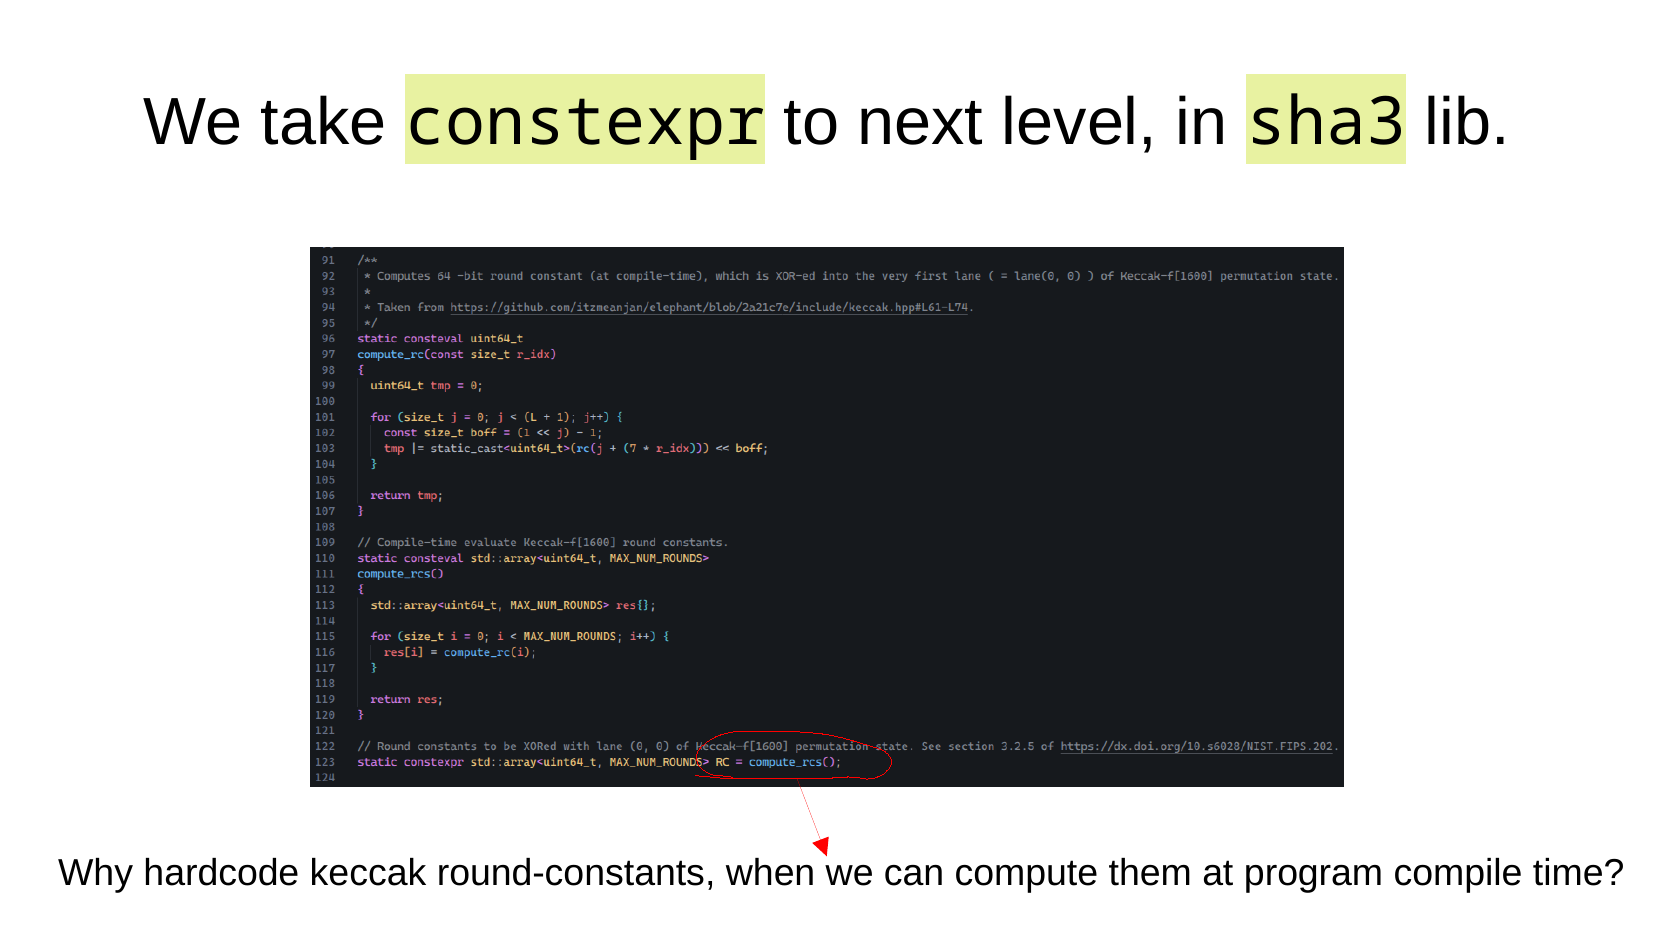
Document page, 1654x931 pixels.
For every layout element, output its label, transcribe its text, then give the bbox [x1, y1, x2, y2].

title We take constexpr to next level, in sha3 lib. [82, 60, 1571, 178]
picture [310, 247, 1344, 787]
text_box Why hardcode keccak round-constants, when we can compute them at program compile time? [29, 844, 1654, 904]
